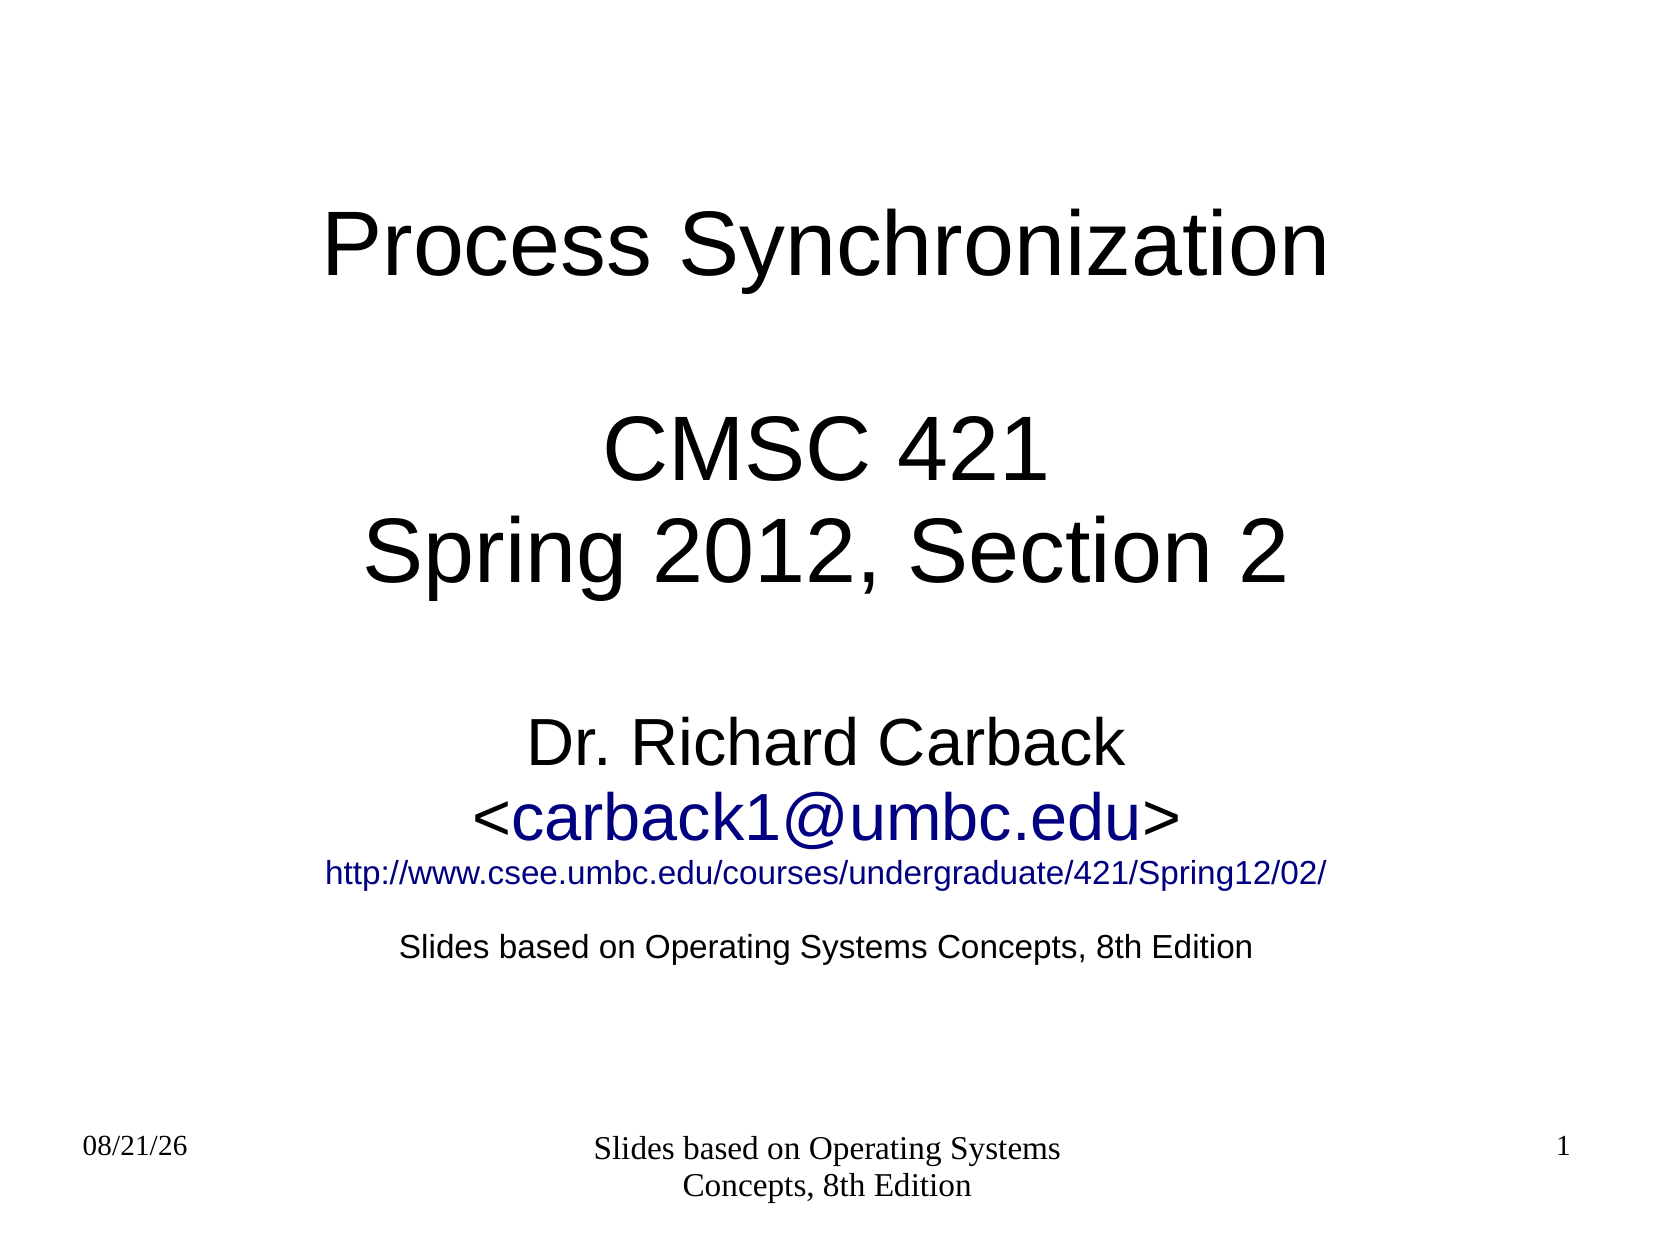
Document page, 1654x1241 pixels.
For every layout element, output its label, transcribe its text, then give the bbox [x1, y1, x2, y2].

subtitle Process Synchronization CMSC 421 Spring 2012, Section 2 Dr. Richard Carback <carback1@umbc.edu> http://www.csee.umbc.edu/courses/undergraduate/421/Spring12/02/ Slides based on Operating Systems Concepts, 8th Edition [82, 49, 1571, 1109]
